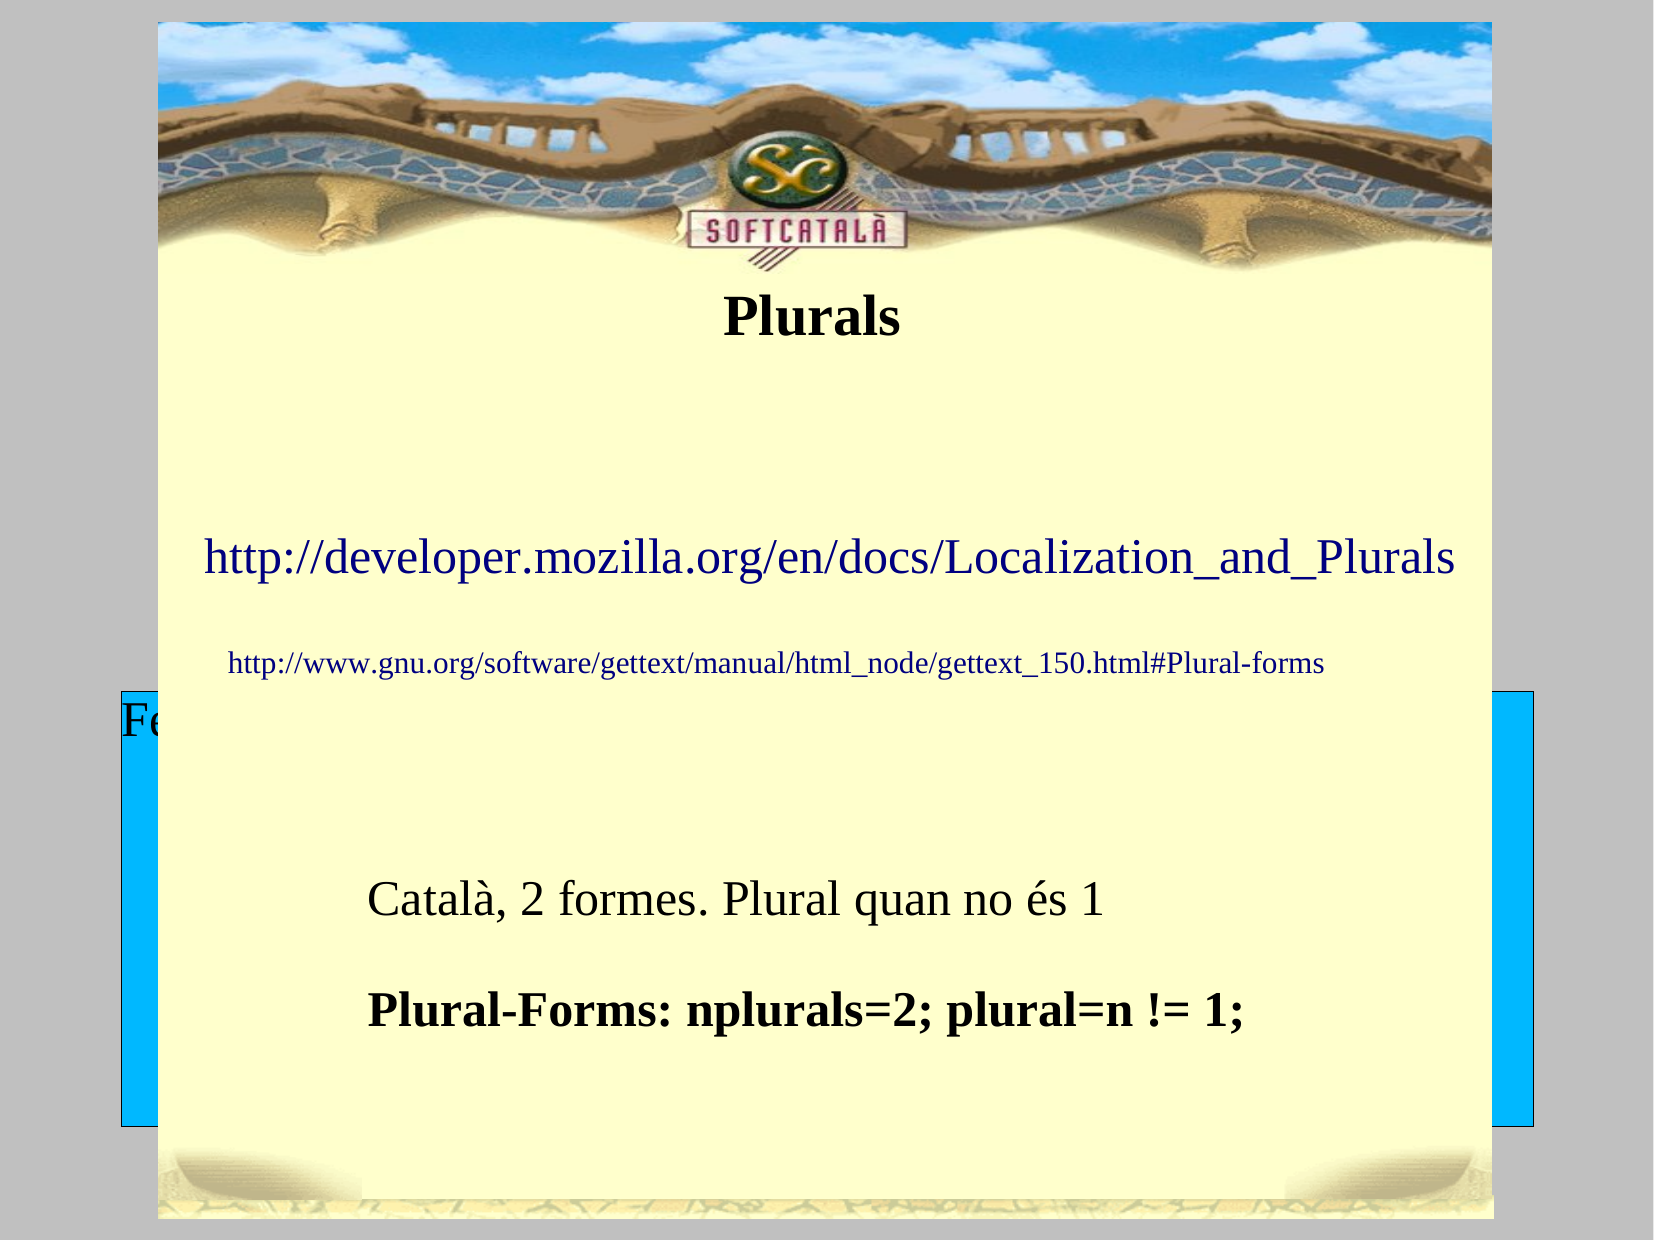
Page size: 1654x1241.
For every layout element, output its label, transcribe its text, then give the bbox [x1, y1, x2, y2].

text_box Català, 2 formes. Plural quan no és 1 Plural-Forms: nplurals=2; plural=n != 1; [367, 871, 1247, 1119]
text_box http://developer.mozilla.org/en/docs/Localization_and_Plurals [204, 528, 1458, 650]
text_box http://www.gnu.org/software/gettext/manual/html_node/gettext_150.html#Plural-forms [227, 645, 1409, 839]
text_box [121, 344, 1534, 1127]
text_box Plurals [570, 283, 1055, 381]
picture [158, 1127, 1494, 1219]
picture [158, 22, 1492, 344]
